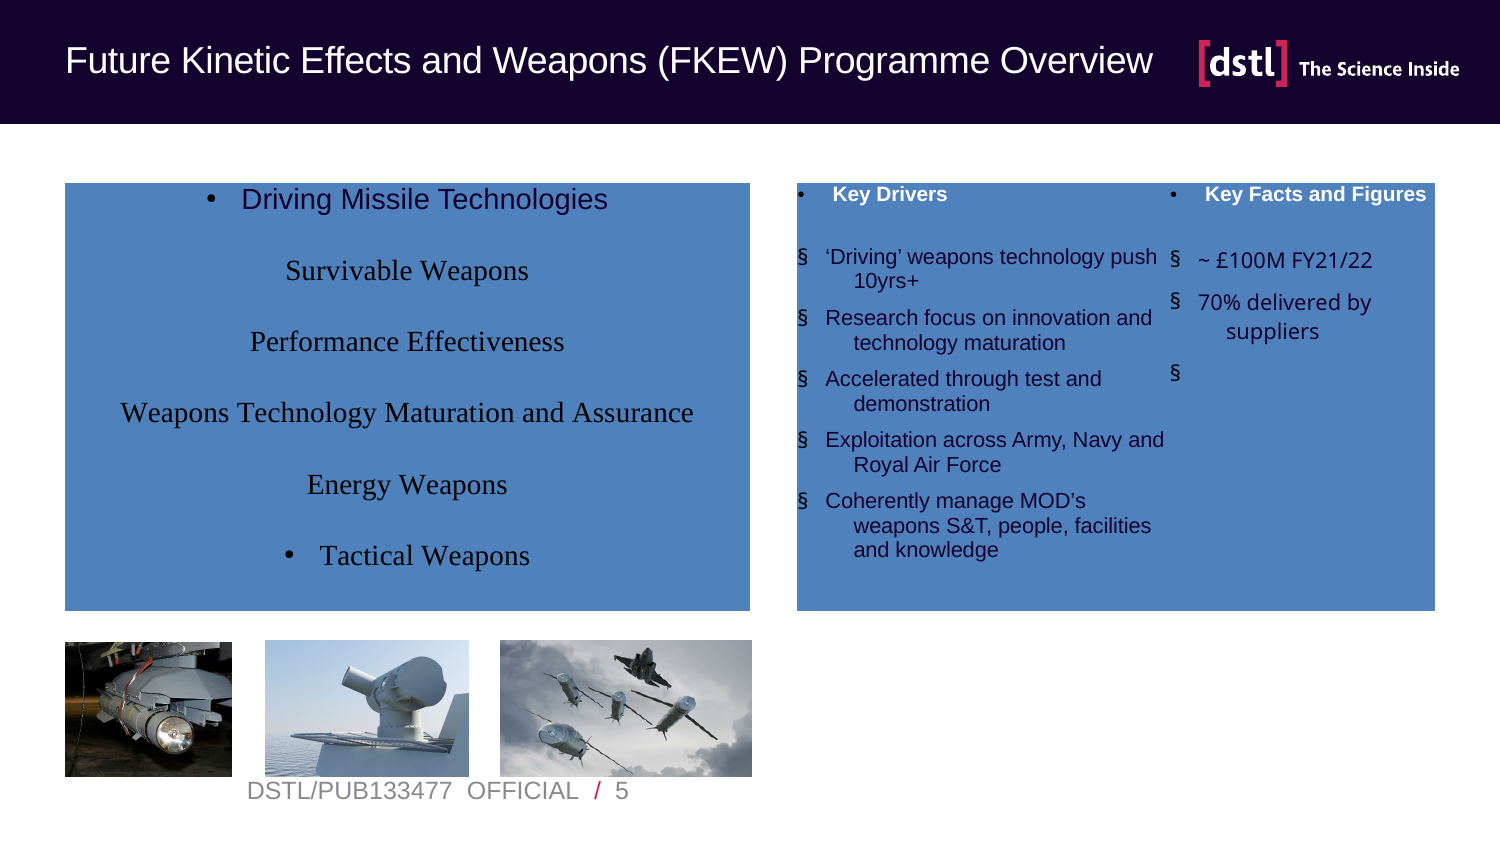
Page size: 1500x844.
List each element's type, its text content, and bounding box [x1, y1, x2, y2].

table_header Driving Missile Technologies [65, 183, 750, 254]
table_cell Weapons Technology Maturation and Assurance [65, 397, 750, 468]
table_cell Energy Weapons [65, 468, 750, 540]
table_cell Performance Effectiveness [65, 326, 750, 397]
table_cell Tactical Weapons [65, 540, 750, 611]
title Future Kinetic Effects and Weapons (FKEW) Programme Overview [5, 8, 1223, 115]
table_header Key Facts and Figures [1170, 183, 1435, 245]
table_header Key Drivers [797, 183, 1170, 245]
table_cell ~ £100M FY21/22 70% delivered by suppliers [1170, 245, 1435, 611]
table_cell ‘Driving’ weapons technology push 10yrs+ Research focus on innovation and technology maturation Accelerated through test and demonstration Exploitation across Army, Navy and Royal Air Force Coherently manage MOD’s weapons S&T, people, facilities and knowledge [797, 245, 1170, 611]
text_box DSTL/PUB133477 OFFICIAL / 5 [232, 767, 1459, 812]
picture [265, 641, 469, 767]
table_cell Survivable Weapons [65, 254, 750, 326]
picture [65, 642, 232, 777]
picture [500, 641, 752, 767]
